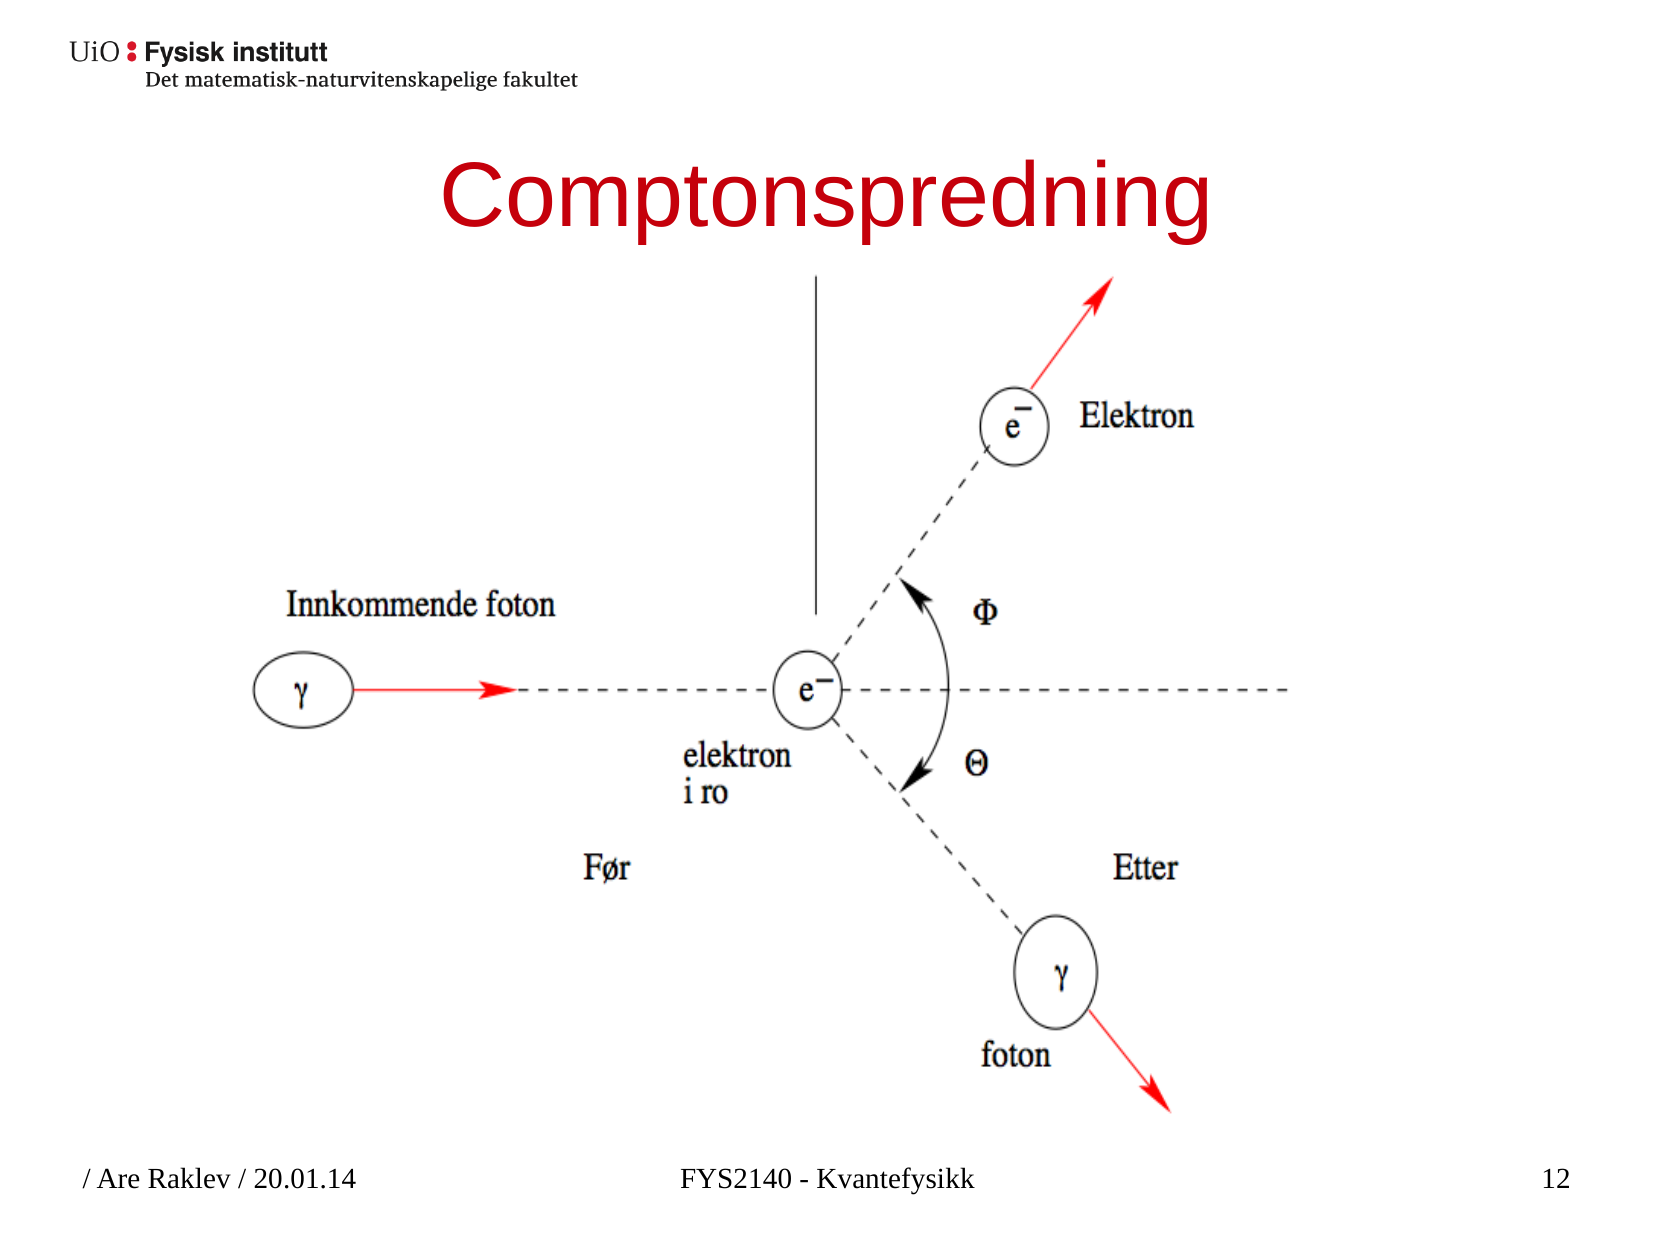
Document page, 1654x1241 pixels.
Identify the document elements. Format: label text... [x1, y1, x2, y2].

title Comptonspredning [82, 90, 1571, 298]
picture [225, 251, 1333, 1157]
picture [68, 37, 581, 93]
